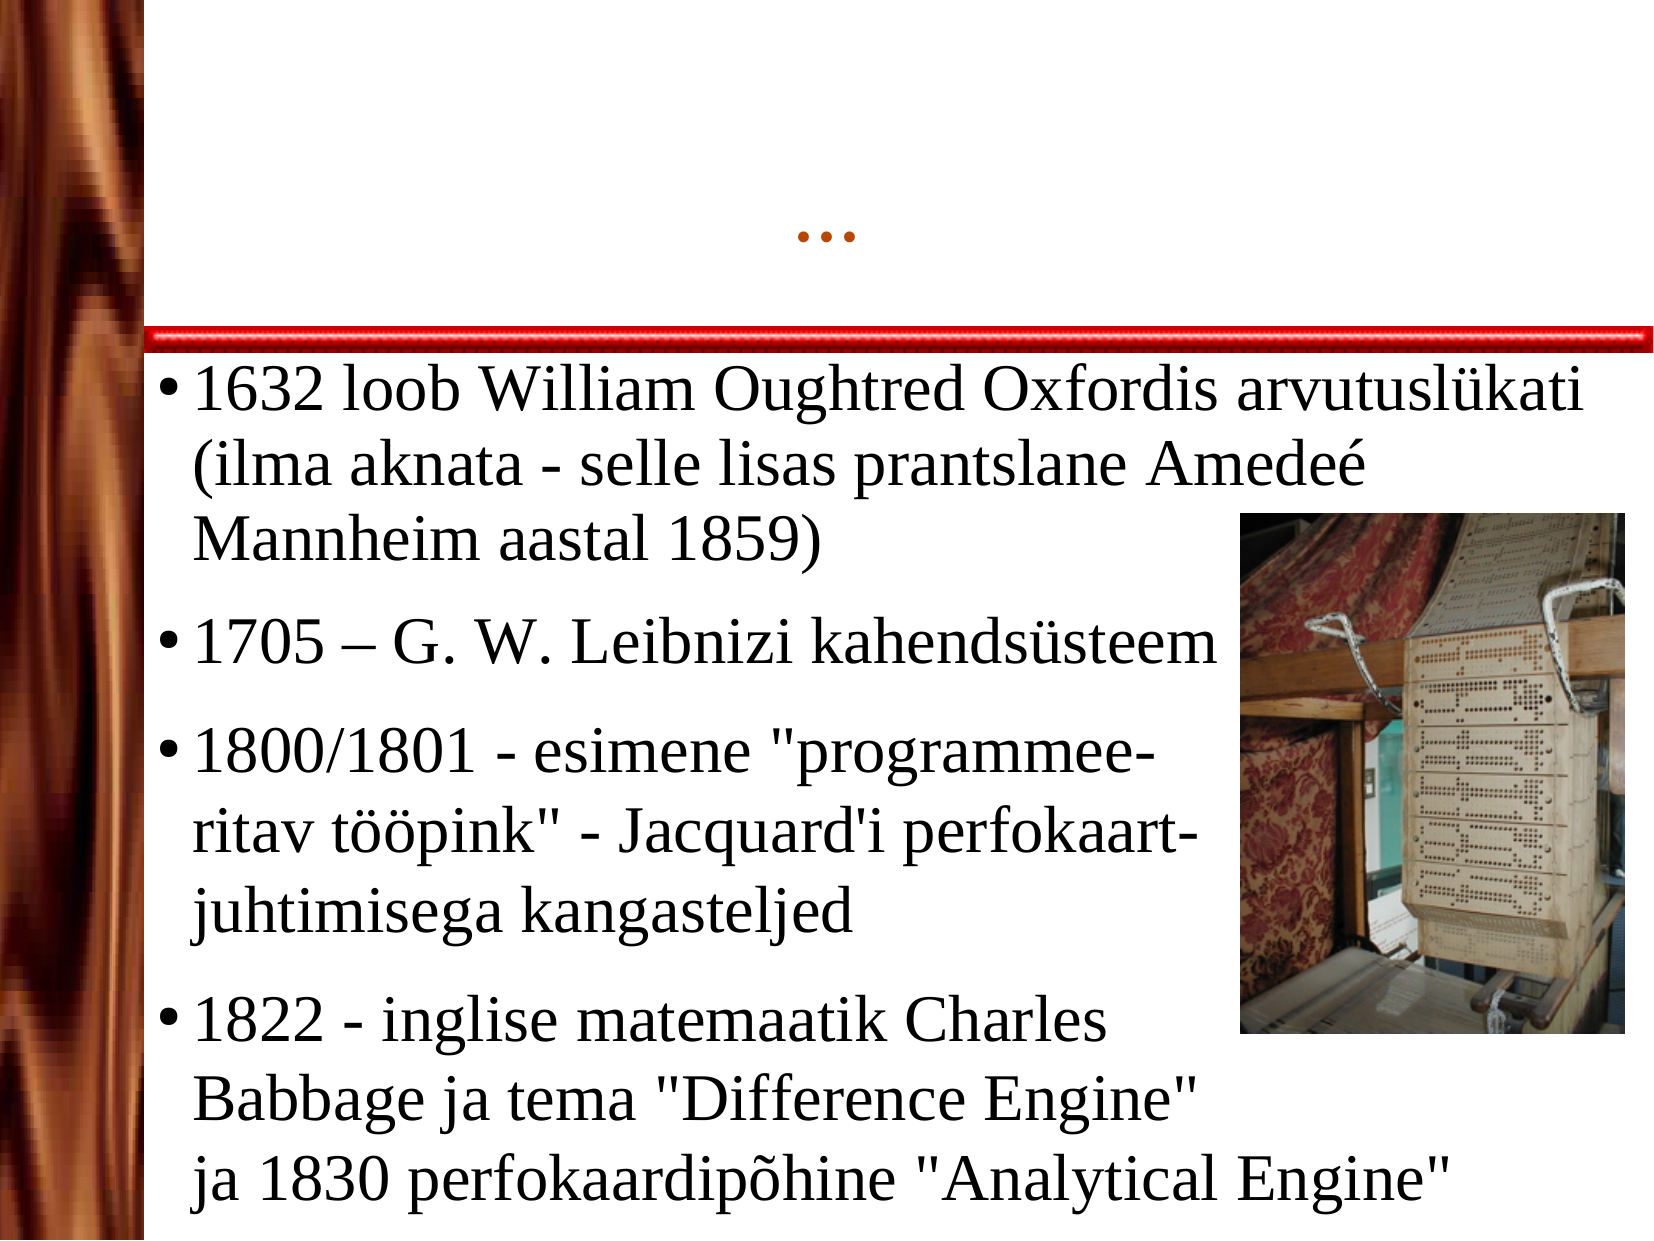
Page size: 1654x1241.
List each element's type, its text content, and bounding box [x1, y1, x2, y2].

picture [1240, 513, 1625, 1034]
title ... [121, 100, 1533, 312]
picture [0, 0, 1654, 1240]
list 1632 loob William Oughtred Oxfordis arvutuslükati (ilma aknata - selle lisas prantslane Amedeé Mannheim aastal 1859) 1705 – G. W. Leibnizi kahendsüsteem 1800/1801 - esimene "programmee- ritav tööpink" - Jacquard'i perfokaart- juhtimisega kangasteljed 1822 - inglise matemaatik Charles Babbage ja tema "Difference Engine" ja 1830 perfokaardipõhine "Analytical Engine" [121, 350, 1595, 1215]
